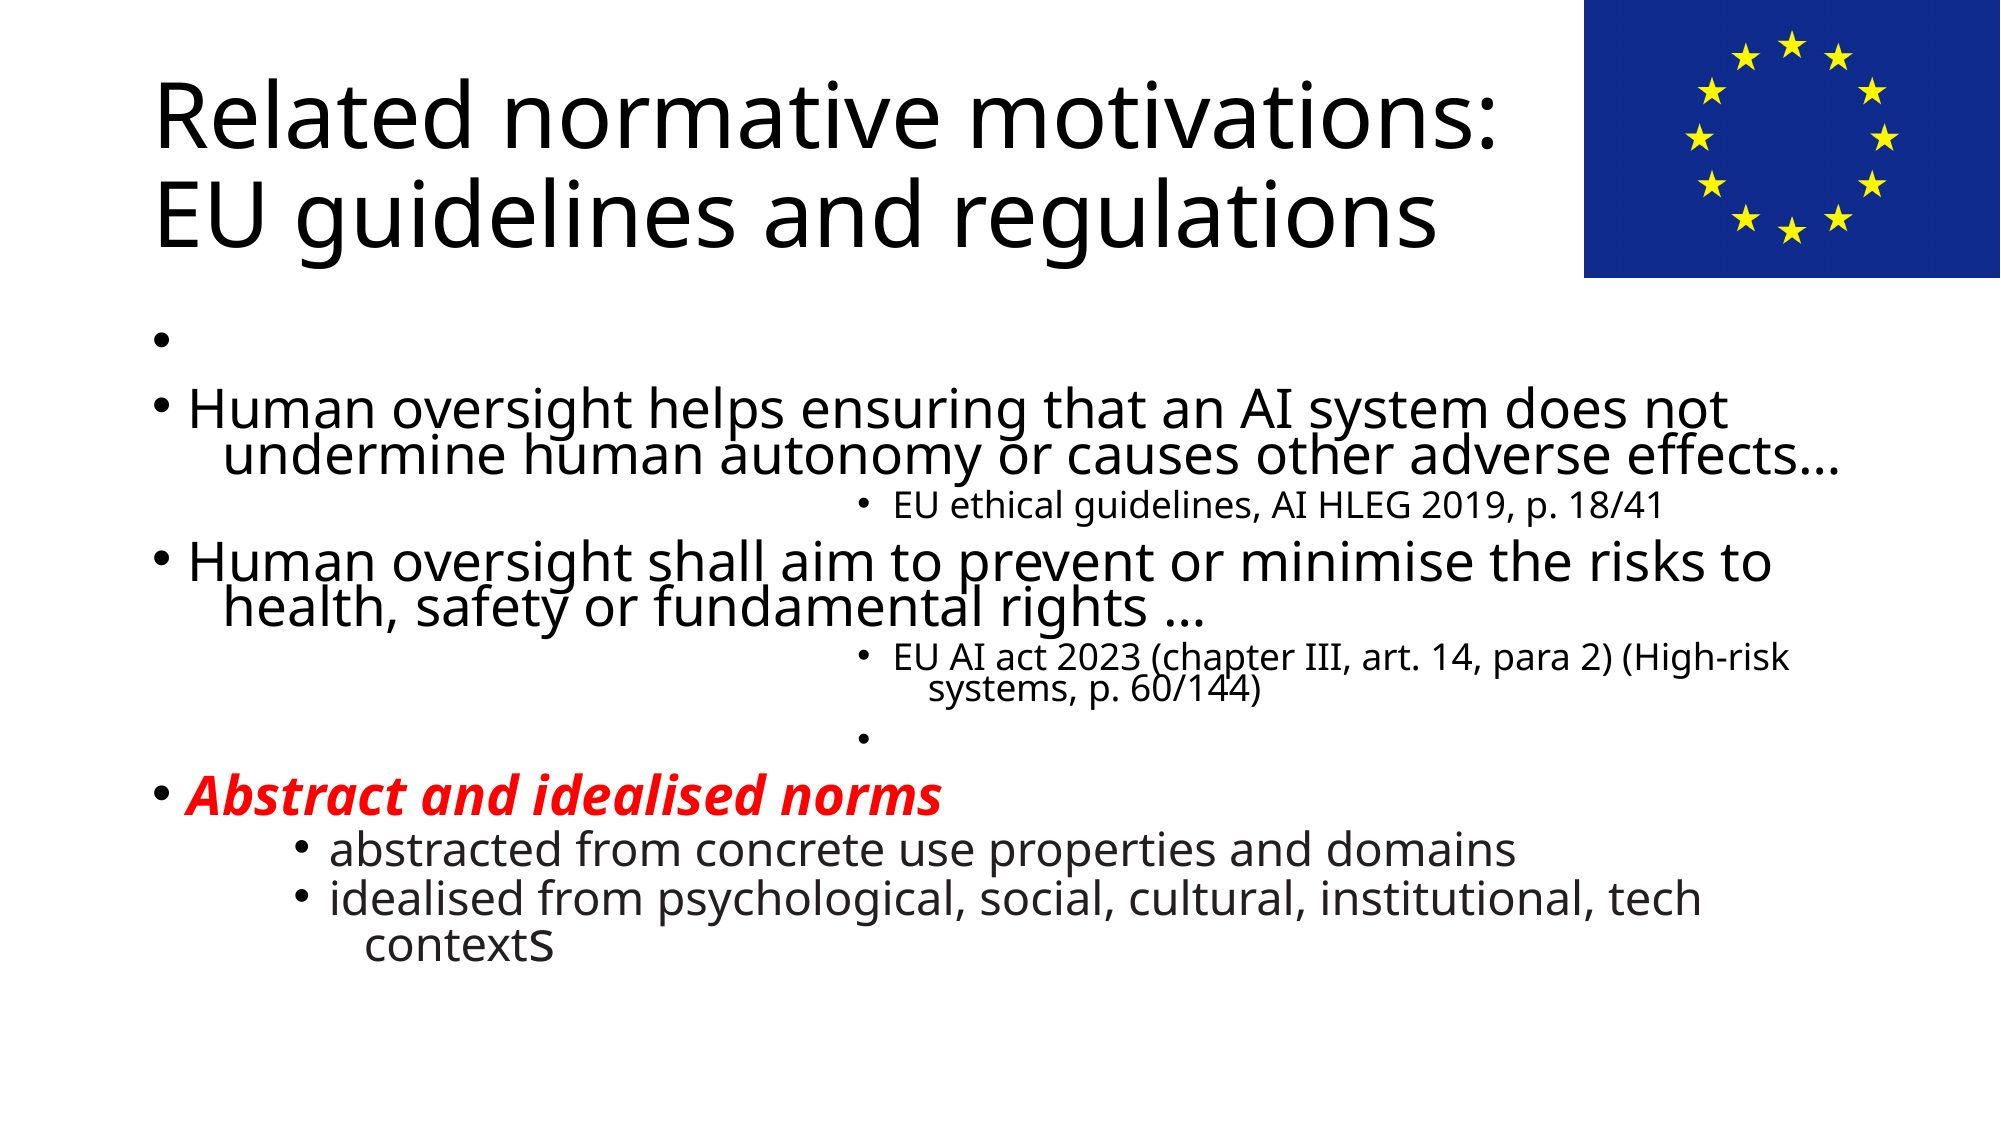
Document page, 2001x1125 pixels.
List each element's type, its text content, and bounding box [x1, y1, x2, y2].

title Related normative motivations: EU guidelines and regulations [137, 59, 1584, 278]
picture [1584, 0, 2000, 278]
list Human oversight helps ensuring that an AI system does not undermine human autonomy or causes other adverse effects… EU ethical guidelines, AI HLEG 2019, p. 18/41 Human oversight shall aim to prevent or minimise the risks to health, safety or fundamental rights … EU AI act 2023 (chapter III, art. 14, para 2) (High-risk systems, p. 60/144) Abstract and idealised norms abstracted from concrete use properties and domains idealised from psychological, social, cultural, institutional, tech contexts [137, 299, 1863, 1014]
